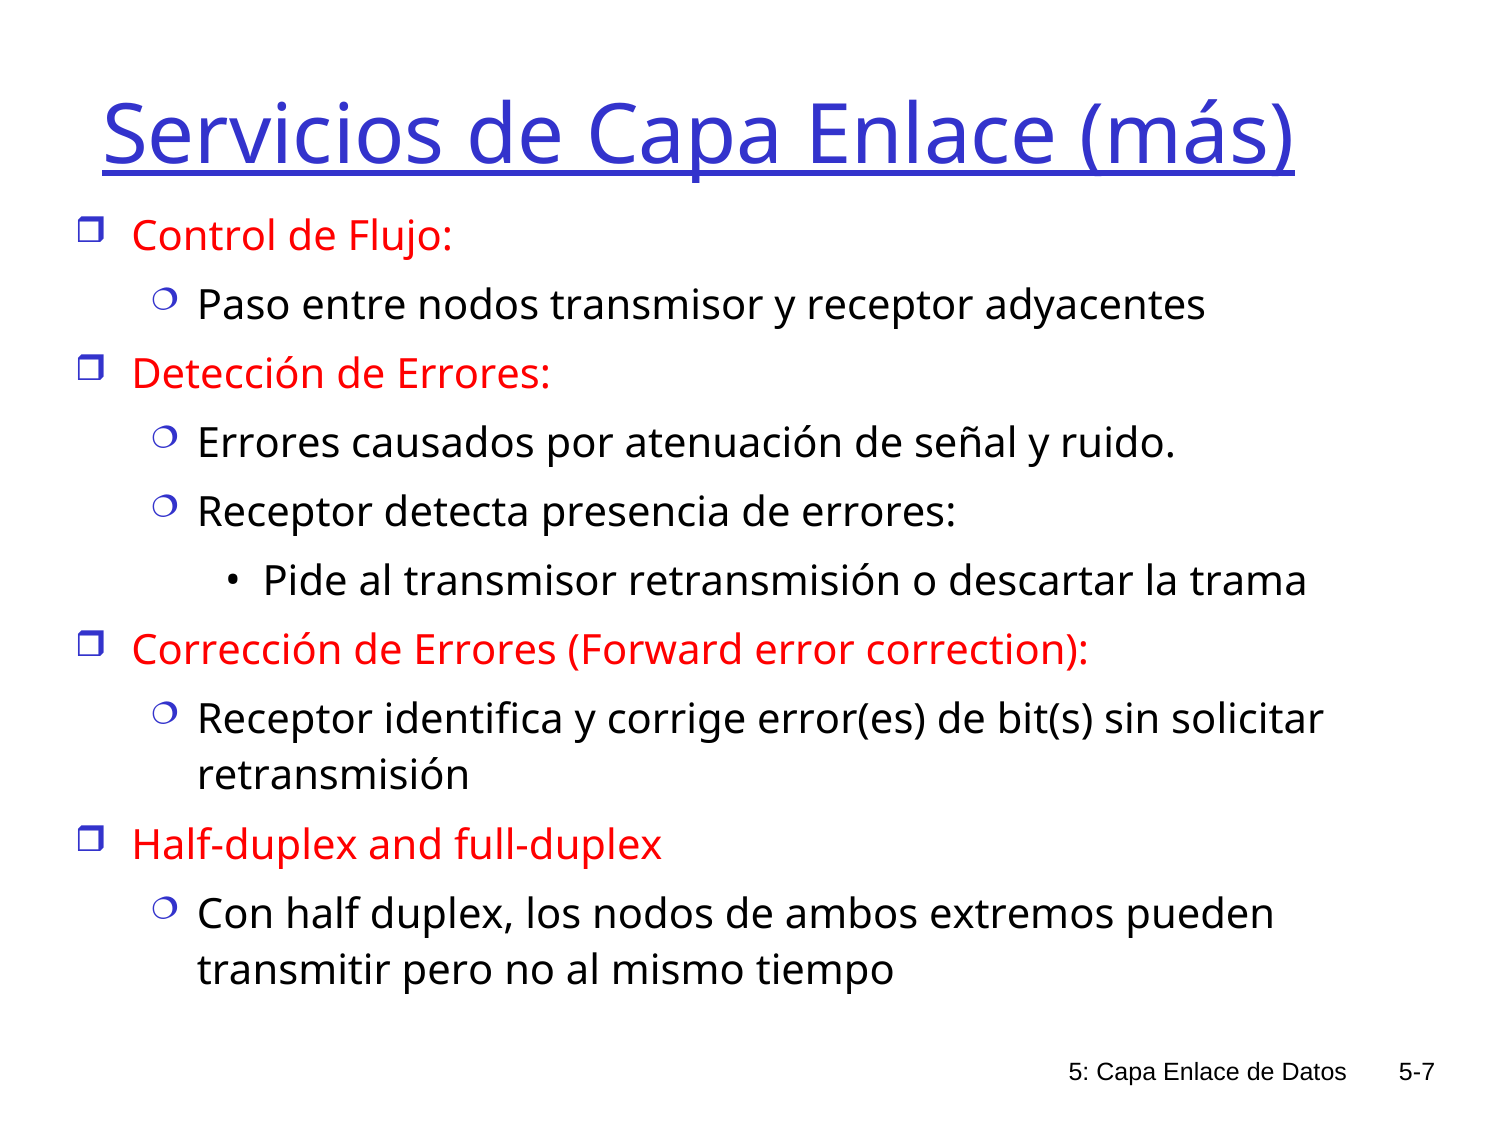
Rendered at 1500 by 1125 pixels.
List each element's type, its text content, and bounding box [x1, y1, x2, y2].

list Control de Flujo: Paso entre nodos transmisor y receptor adyacentes Detección de Errores: Errores causados por atenuación de señal y ruido. Receptor detecta presencia de errores: Pide al transmisor retransmisión o descartar la trama Corrección de Errores (Forward error correction): Receptor identifica y corrige error(es) de bit(s) sin solicitar retransmisión Half-duplex and full-duplex Con half duplex, los nodos de ambos extremos pueden transmitir pero no al mismo tiempo [75, 205, 1351, 969]
title Servicios de Capa Enlace (más) [87, 15, 1363, 247]
